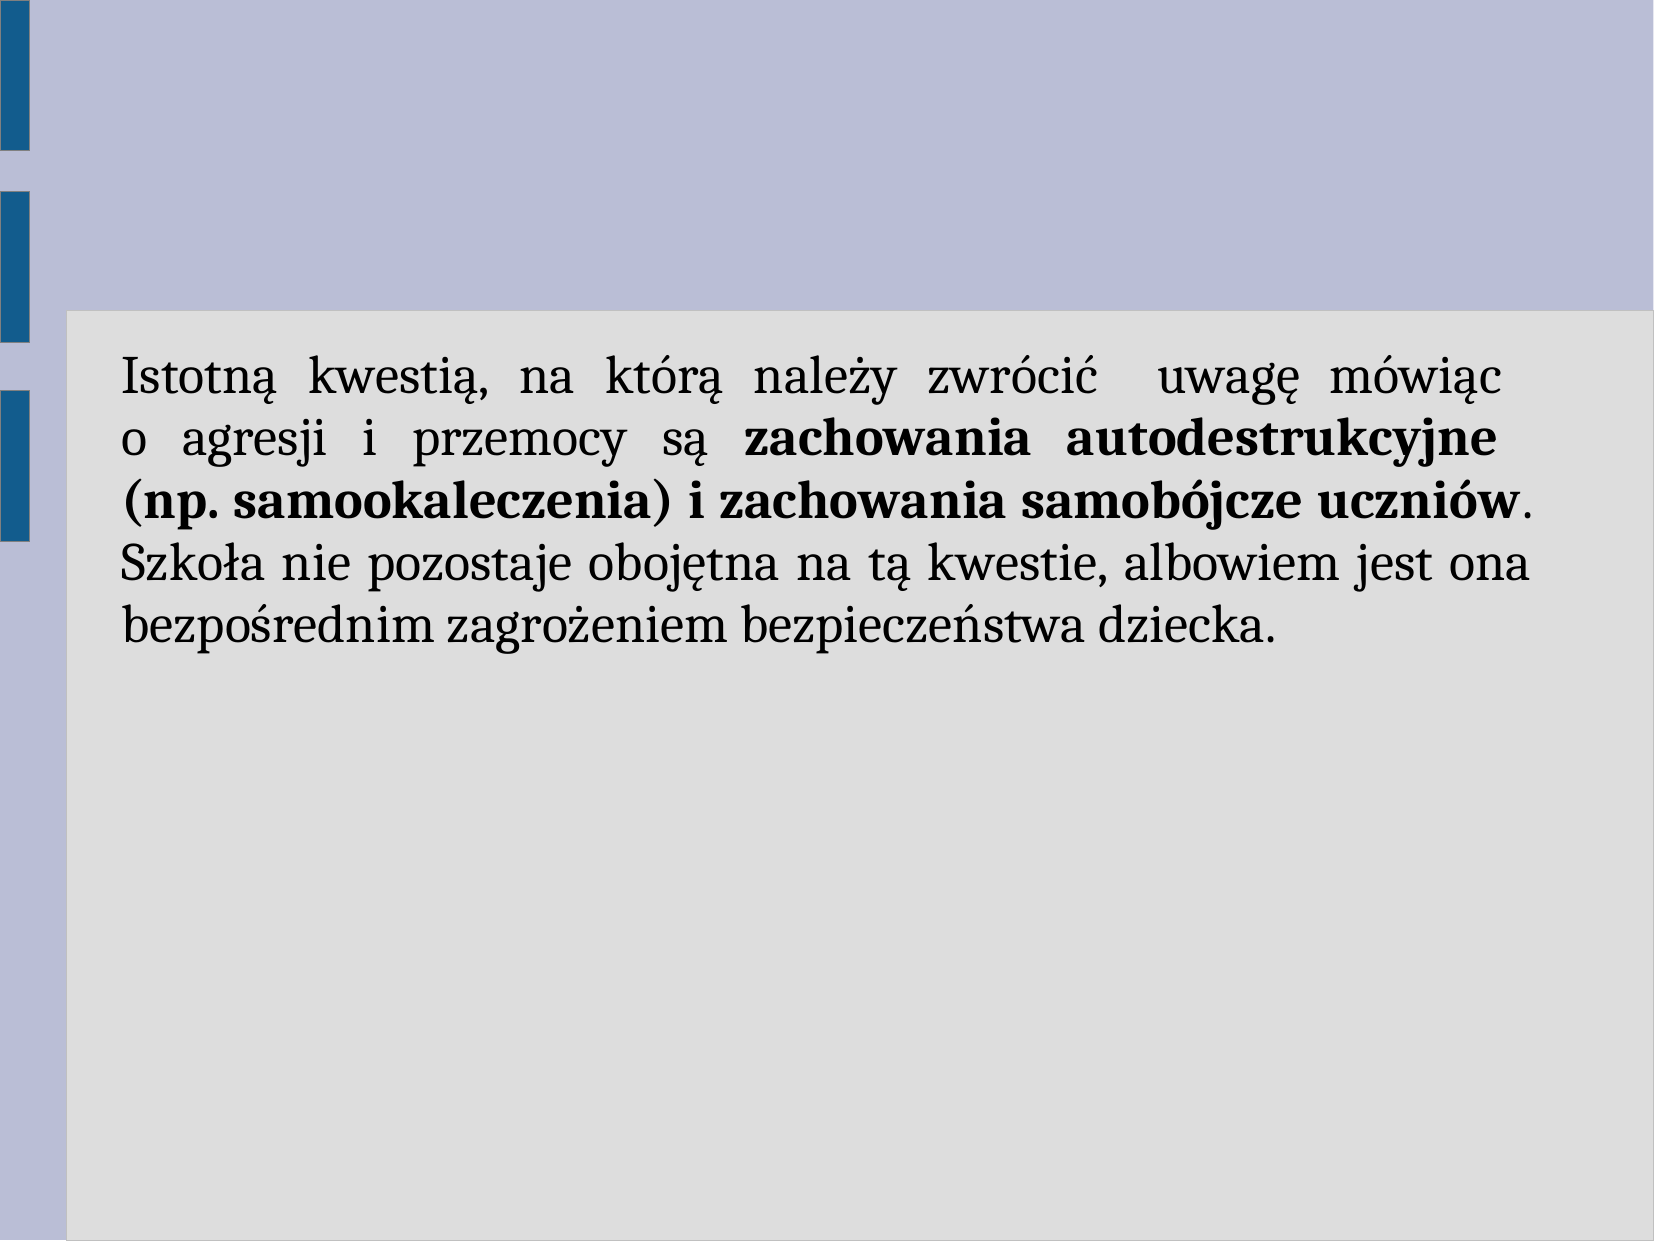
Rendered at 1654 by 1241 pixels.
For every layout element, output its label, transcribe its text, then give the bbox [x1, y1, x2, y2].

list Istotną kwestią, na którą należy zwrócić uwagę mówiąc o agresji i przemocy są zachowania autodestrukcyjne (np. samookaleczenia) i zachowania samobójcze uczniów. Szkoła nie pozostaje obojętna na tą kwestie, albowiem jest ona bezpośrednim zagrożeniem bezpieczeństwa dziecka. [121, 344, 1534, 1127]
